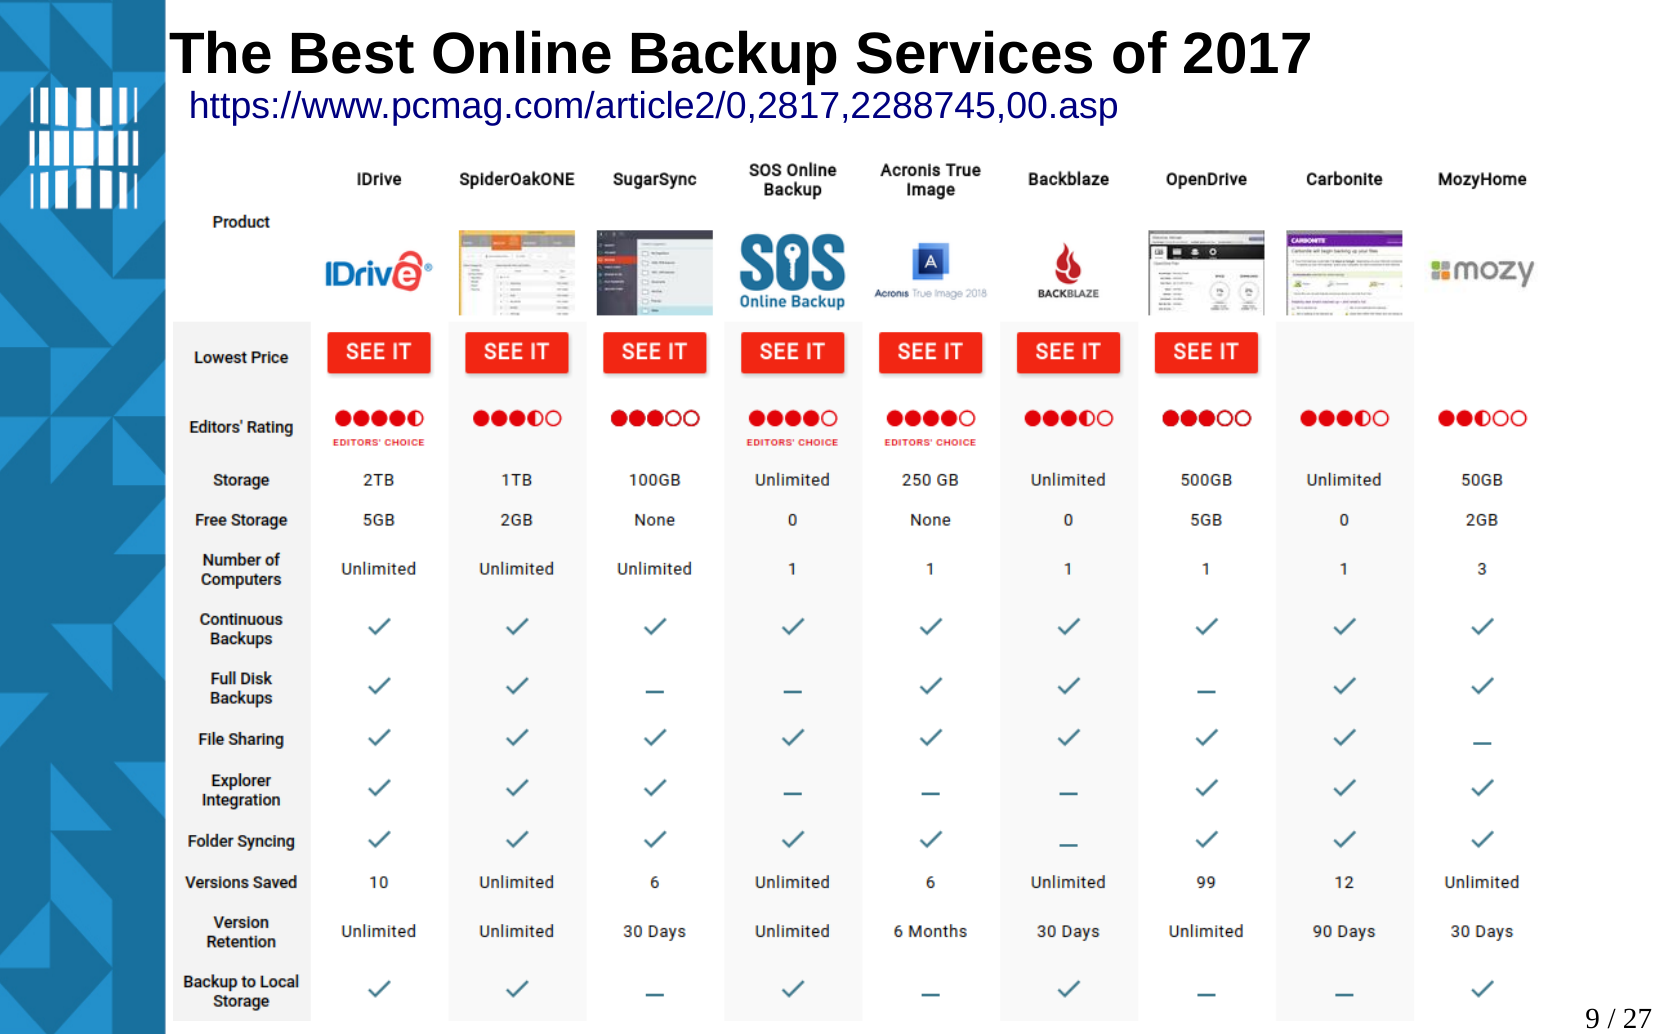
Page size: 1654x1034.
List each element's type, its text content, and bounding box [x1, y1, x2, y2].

title The Best Online Backup Services of 2017 [169, 11, 1571, 95]
picture [173, 153, 1543, 1021]
text_box https://www.pcmag.com/article2/0,2817,2288745,00.asp [174, 76, 1134, 134]
